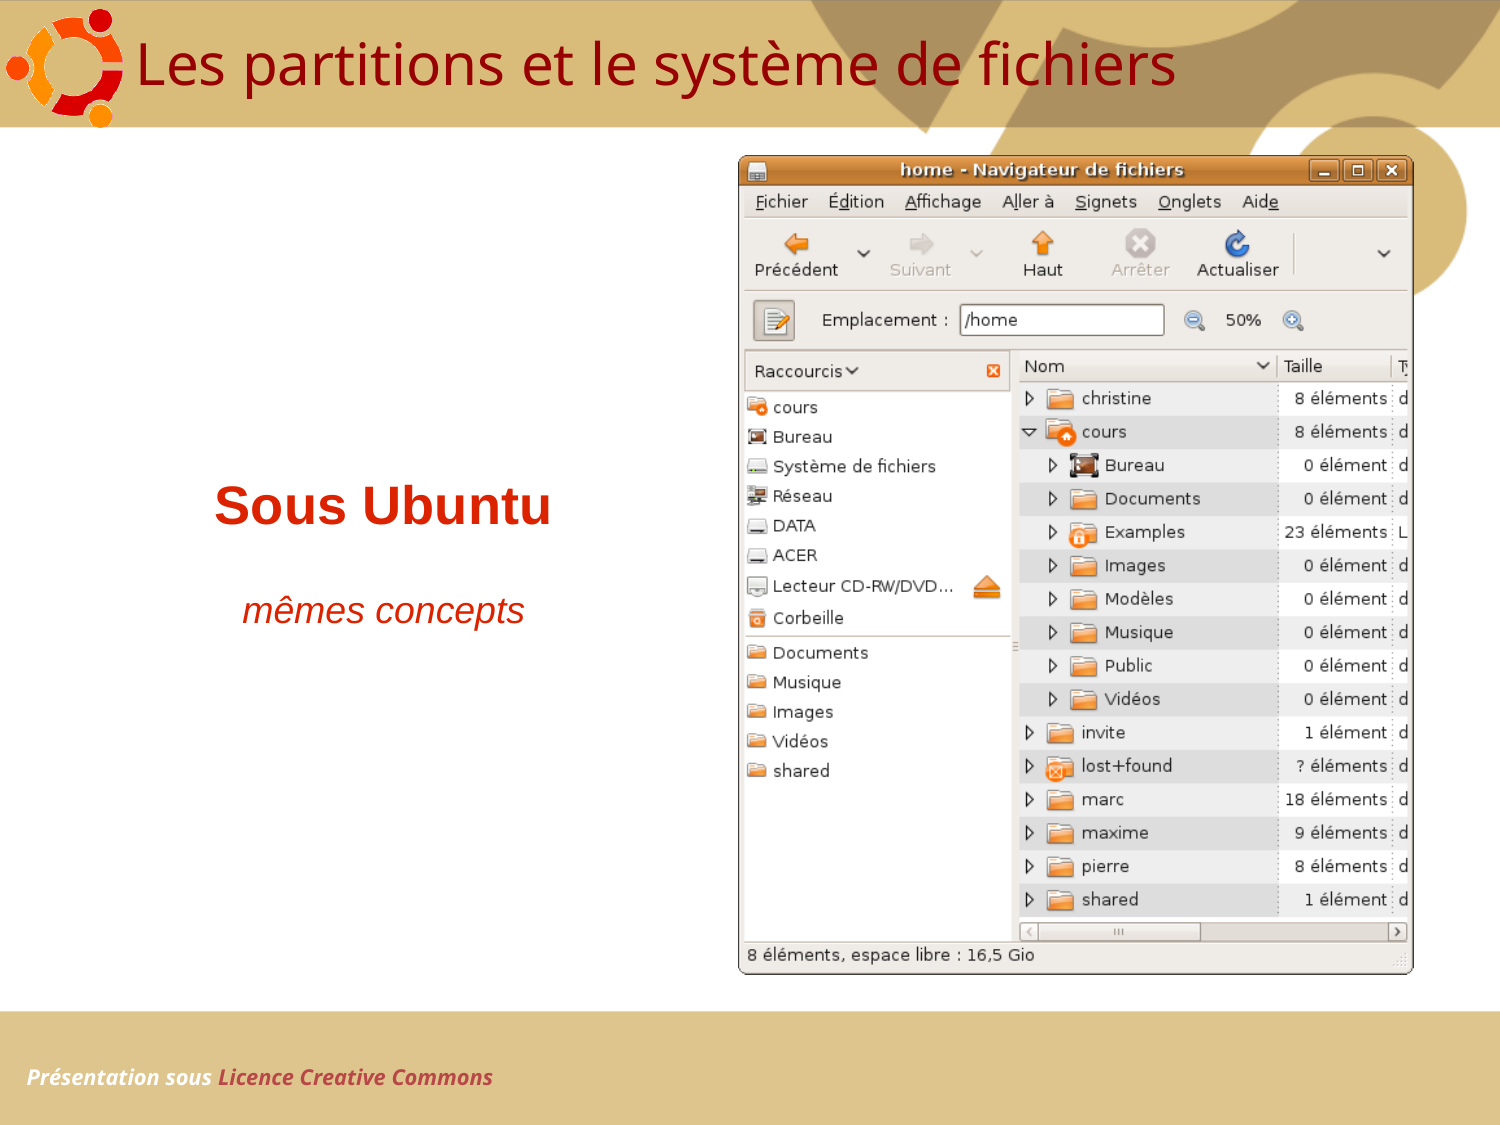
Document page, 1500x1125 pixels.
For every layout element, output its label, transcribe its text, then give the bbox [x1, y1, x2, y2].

picture [0, 0, 1500, 975]
title Les partitions et le système de fichiers [135, 0, 1417, 177]
text_box Sous Ubuntu mêmes concepts [177, 472, 591, 644]
